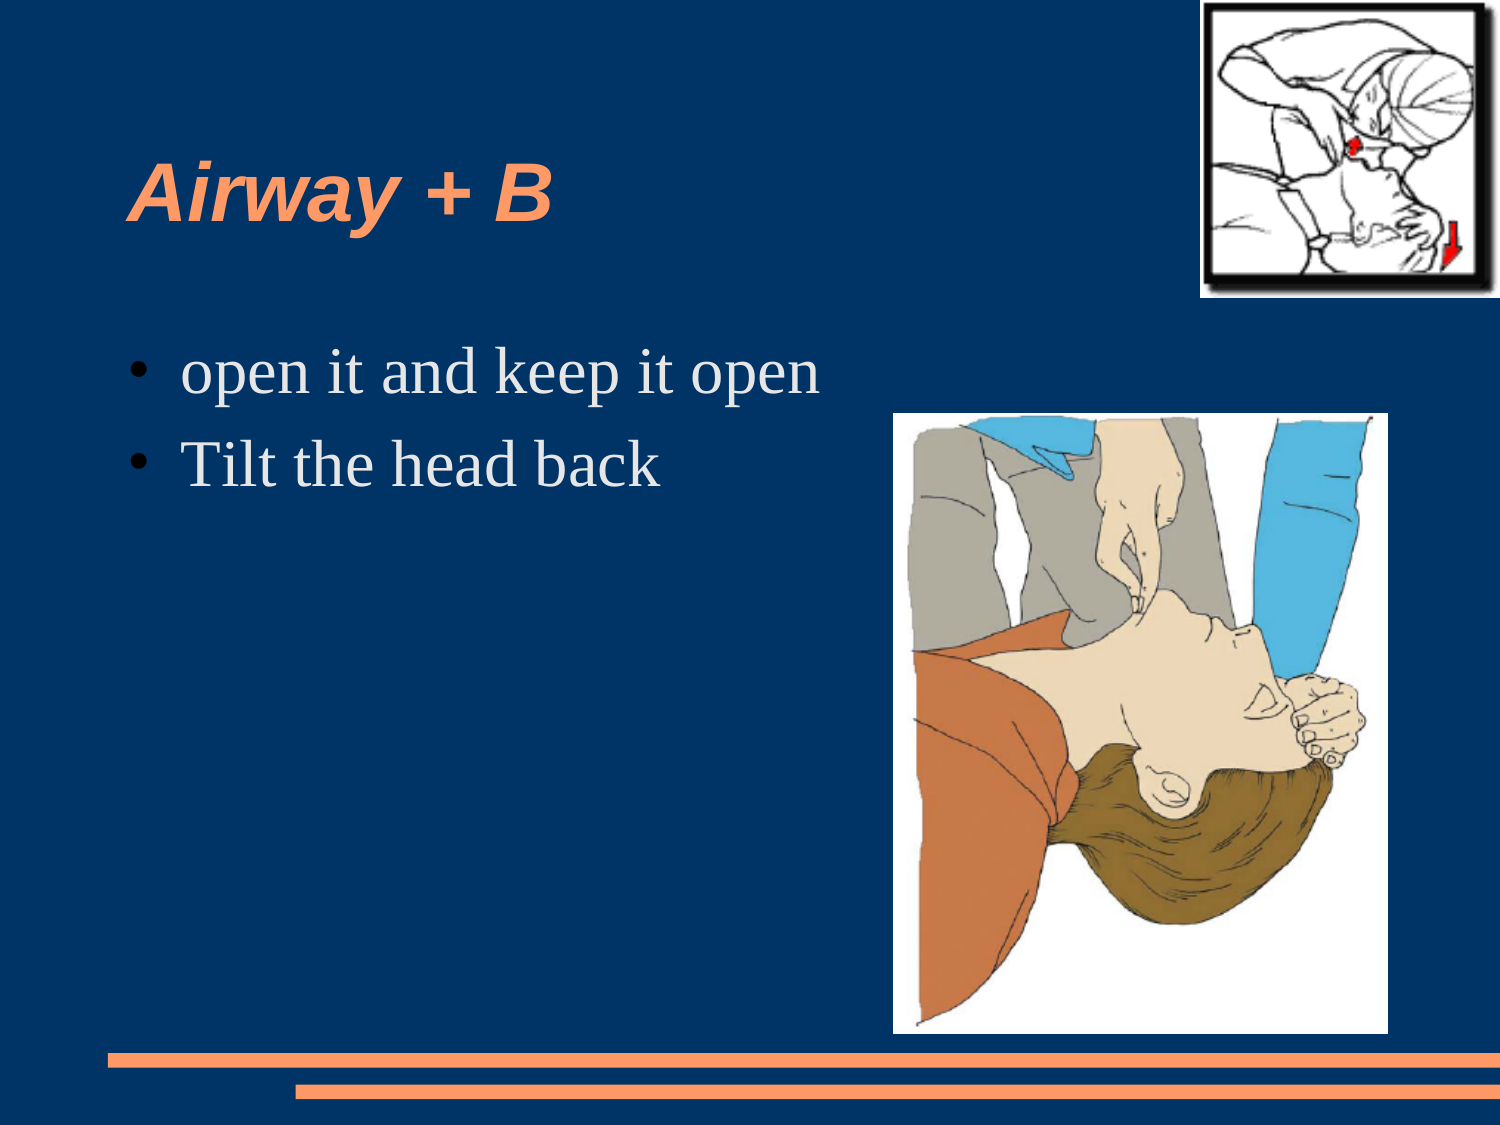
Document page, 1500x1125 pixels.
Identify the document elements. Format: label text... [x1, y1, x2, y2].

title Airway + B [112, 99, 1200, 288]
picture [893, 413, 1388, 1034]
picture [1200, 0, 1500, 298]
list open it and keep it open Tilt the head back [112, 324, 1388, 1001]
